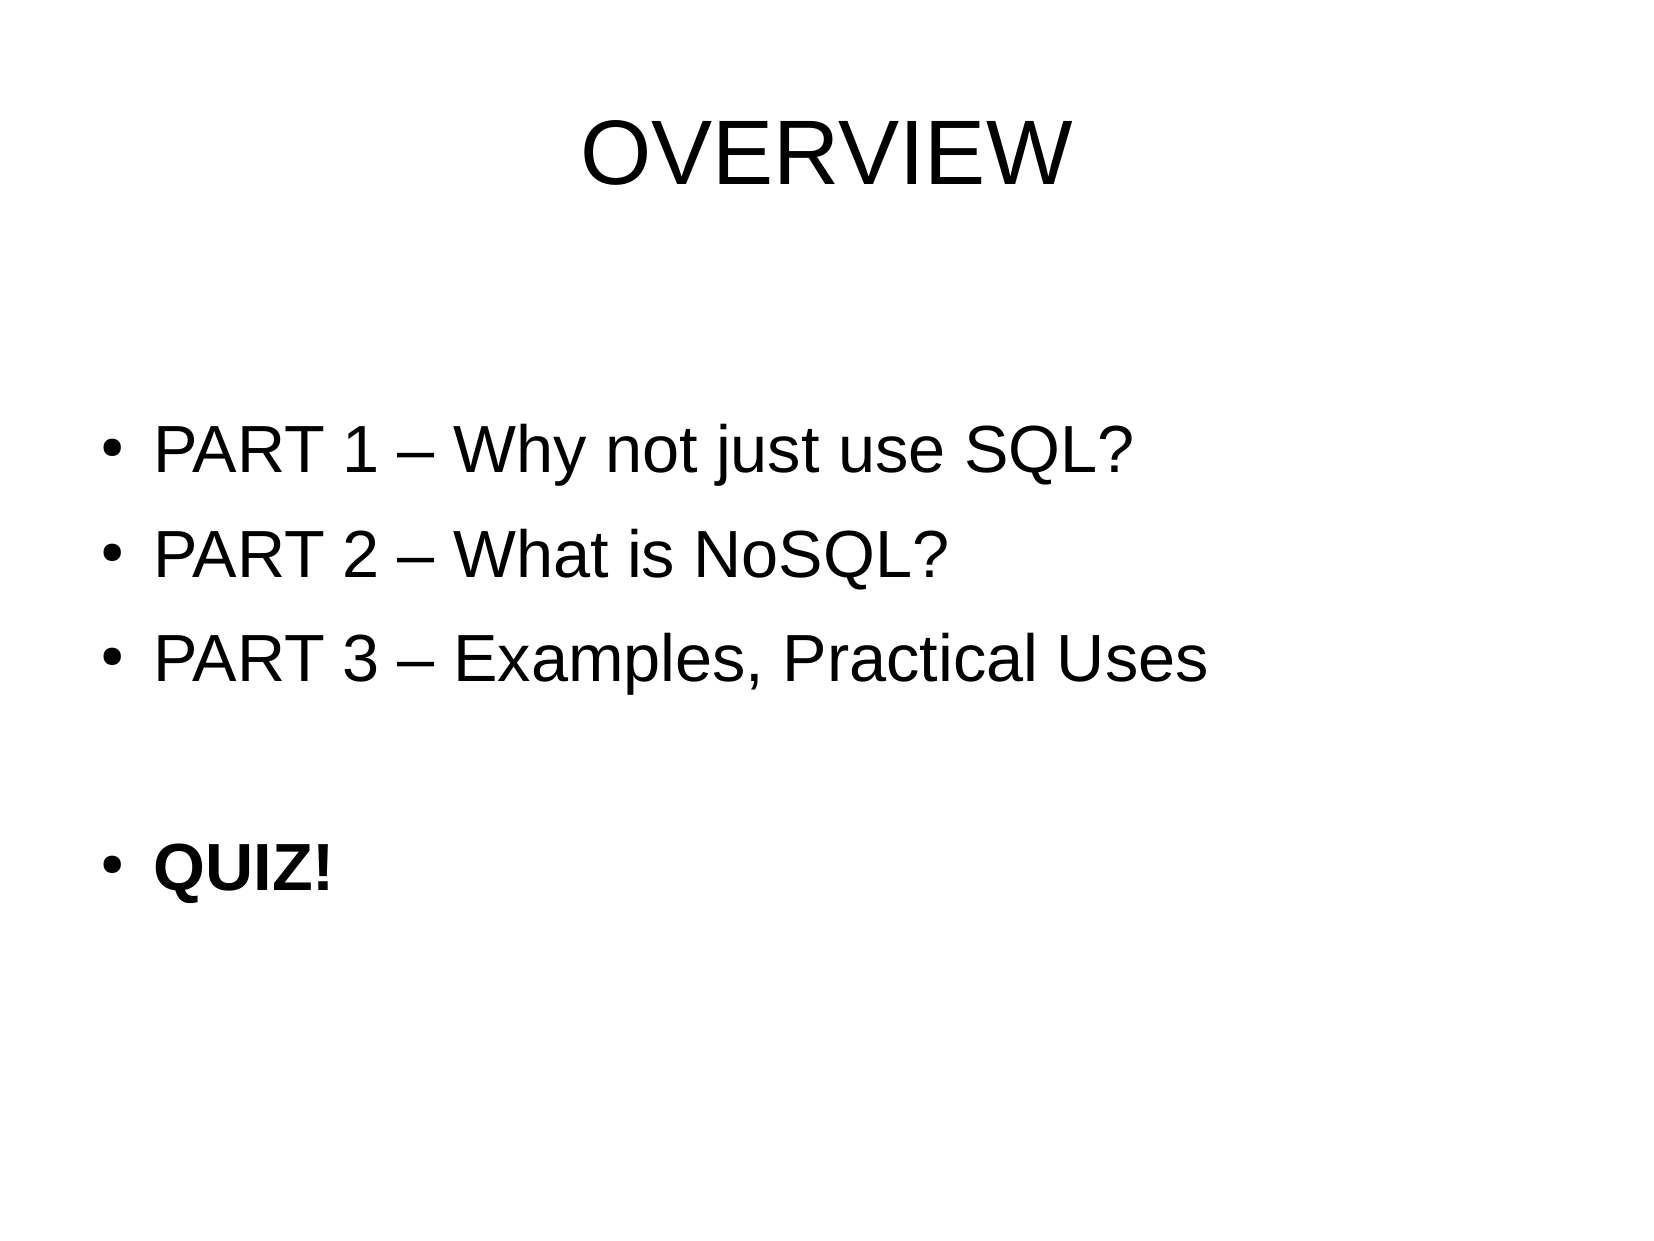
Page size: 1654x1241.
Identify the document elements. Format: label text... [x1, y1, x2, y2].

title OVERVIEW [82, 49, 1571, 257]
list PART 1 – Why not just use SQL? PART 2 – What is NoSQL? PART 3 – Examples, Practical Uses QUIZ! [82, 412, 1571, 1109]
